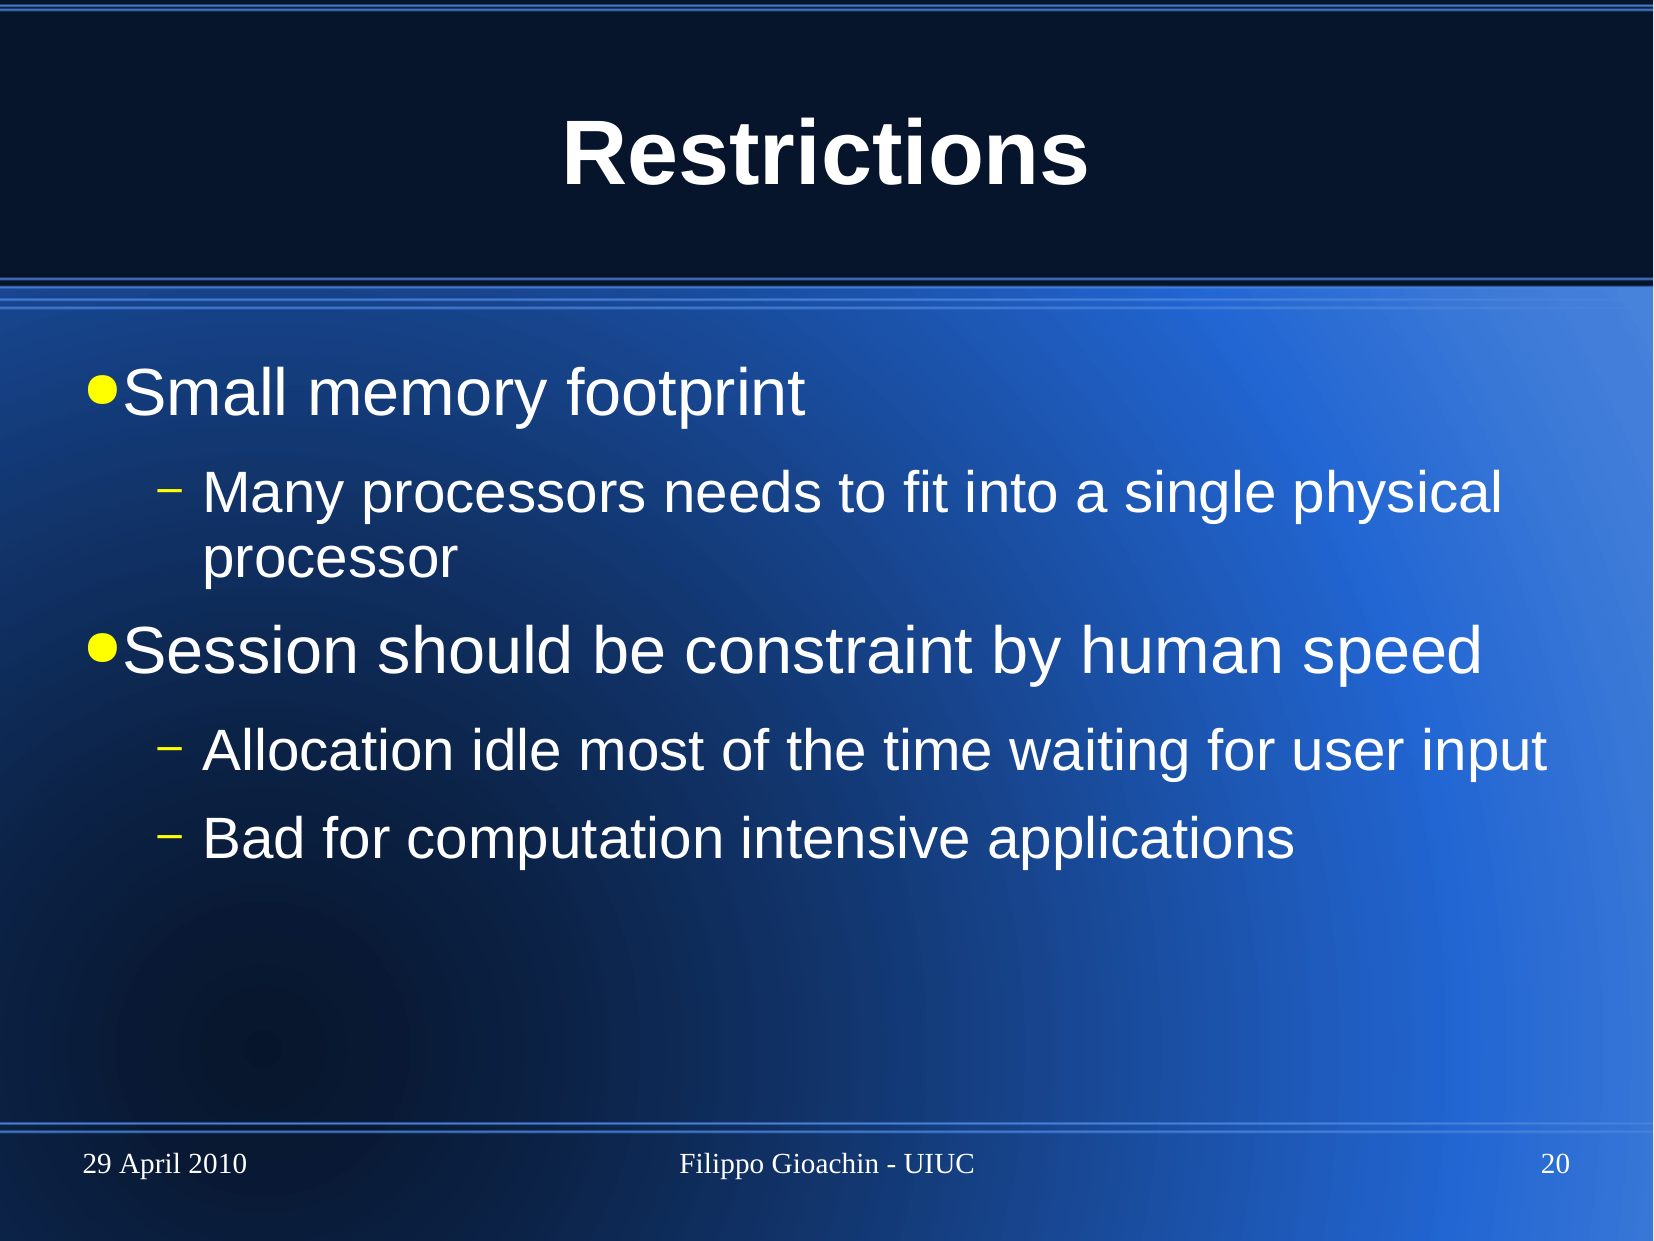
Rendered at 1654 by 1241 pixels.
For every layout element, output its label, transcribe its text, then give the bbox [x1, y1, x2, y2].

title Restrictions [82, 49, 1571, 257]
list Small memory footprint Many processors needs to fit into a single physical processor Session should be constraint by human speed Allocation idle most of the time waiting for user input Bad for computation intensive applications [82, 355, 1571, 1174]
picture [0, 0, 1654, 1241]
